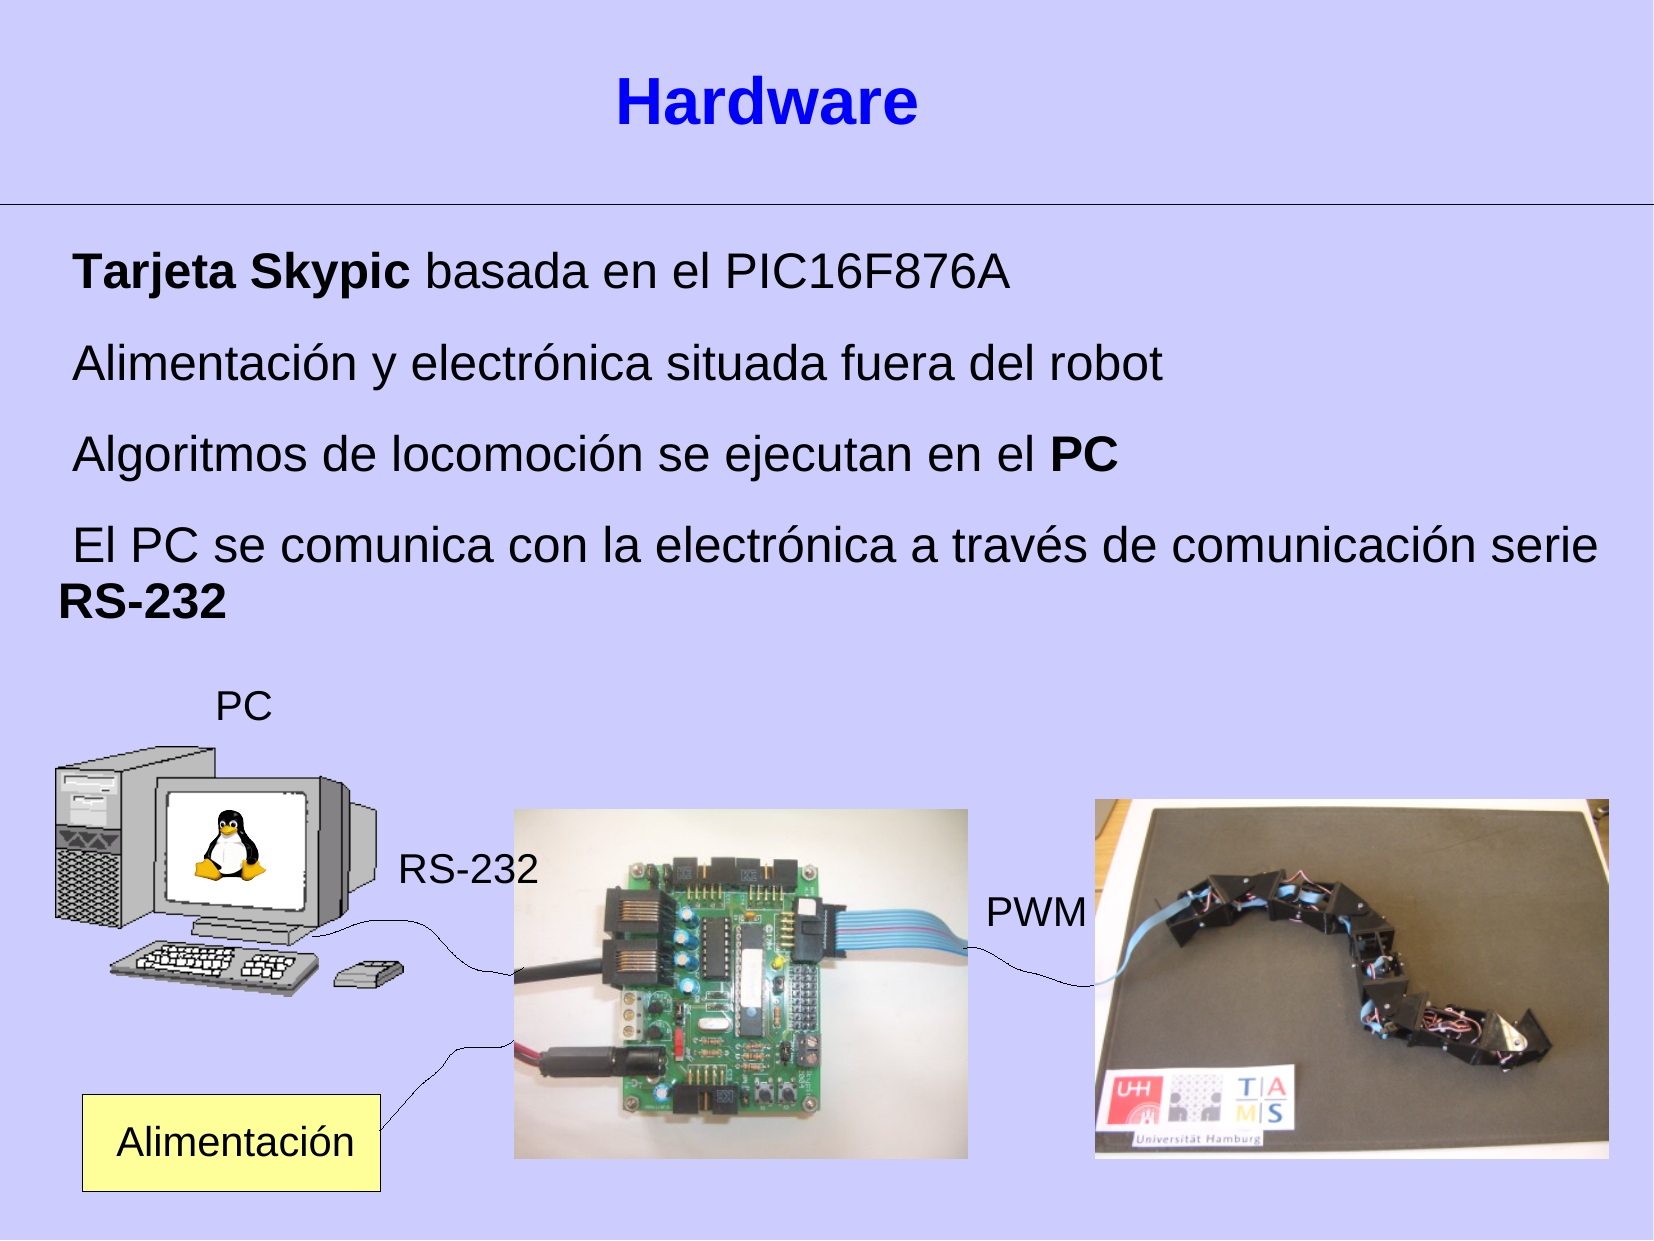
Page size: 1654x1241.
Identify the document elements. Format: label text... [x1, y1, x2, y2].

picture [514, 809, 968, 1159]
text_box RS-232 [397, 845, 542, 893]
text_box Alimentación [116, 1118, 359, 1166]
text_box [82, 1094, 381, 1192]
title Hardware [120, 0, 1396, 191]
text_box PC [215, 682, 274, 730]
picture [1095, 799, 1609, 1159]
text_box Tarjeta Skypic basada en el PIC16F876A Alimentación y electrónica situada fuera del robot Algoritmos de locomoción se ejecutan en el PC El PC se comunica con la electrónica a través de comunicación serie RS-232 [57, 243, 1631, 629]
picture [55, 746, 404, 997]
text_box PWM [985, 888, 1088, 936]
